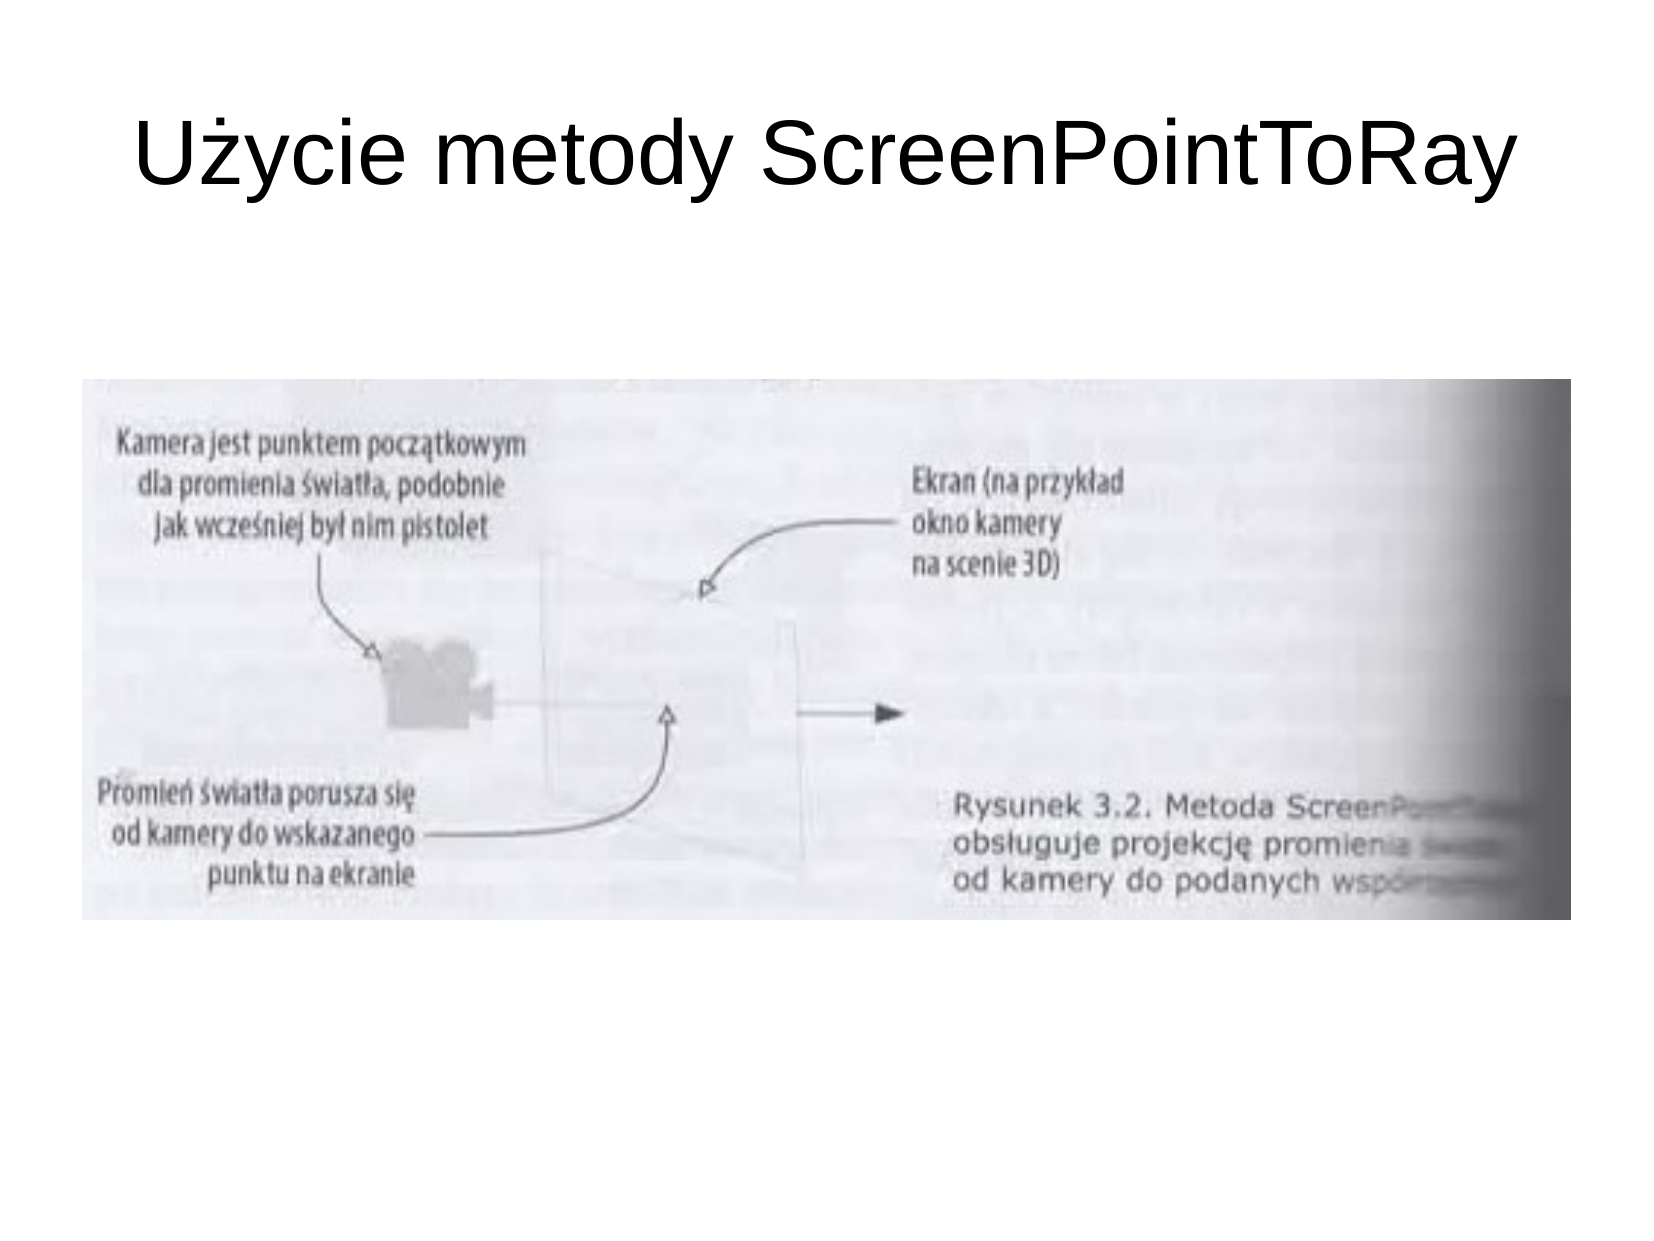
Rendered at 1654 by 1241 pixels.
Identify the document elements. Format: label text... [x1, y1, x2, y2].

title Użycie metody ScreenPointToRay [82, 49, 1571, 257]
picture [82, 379, 1571, 920]
